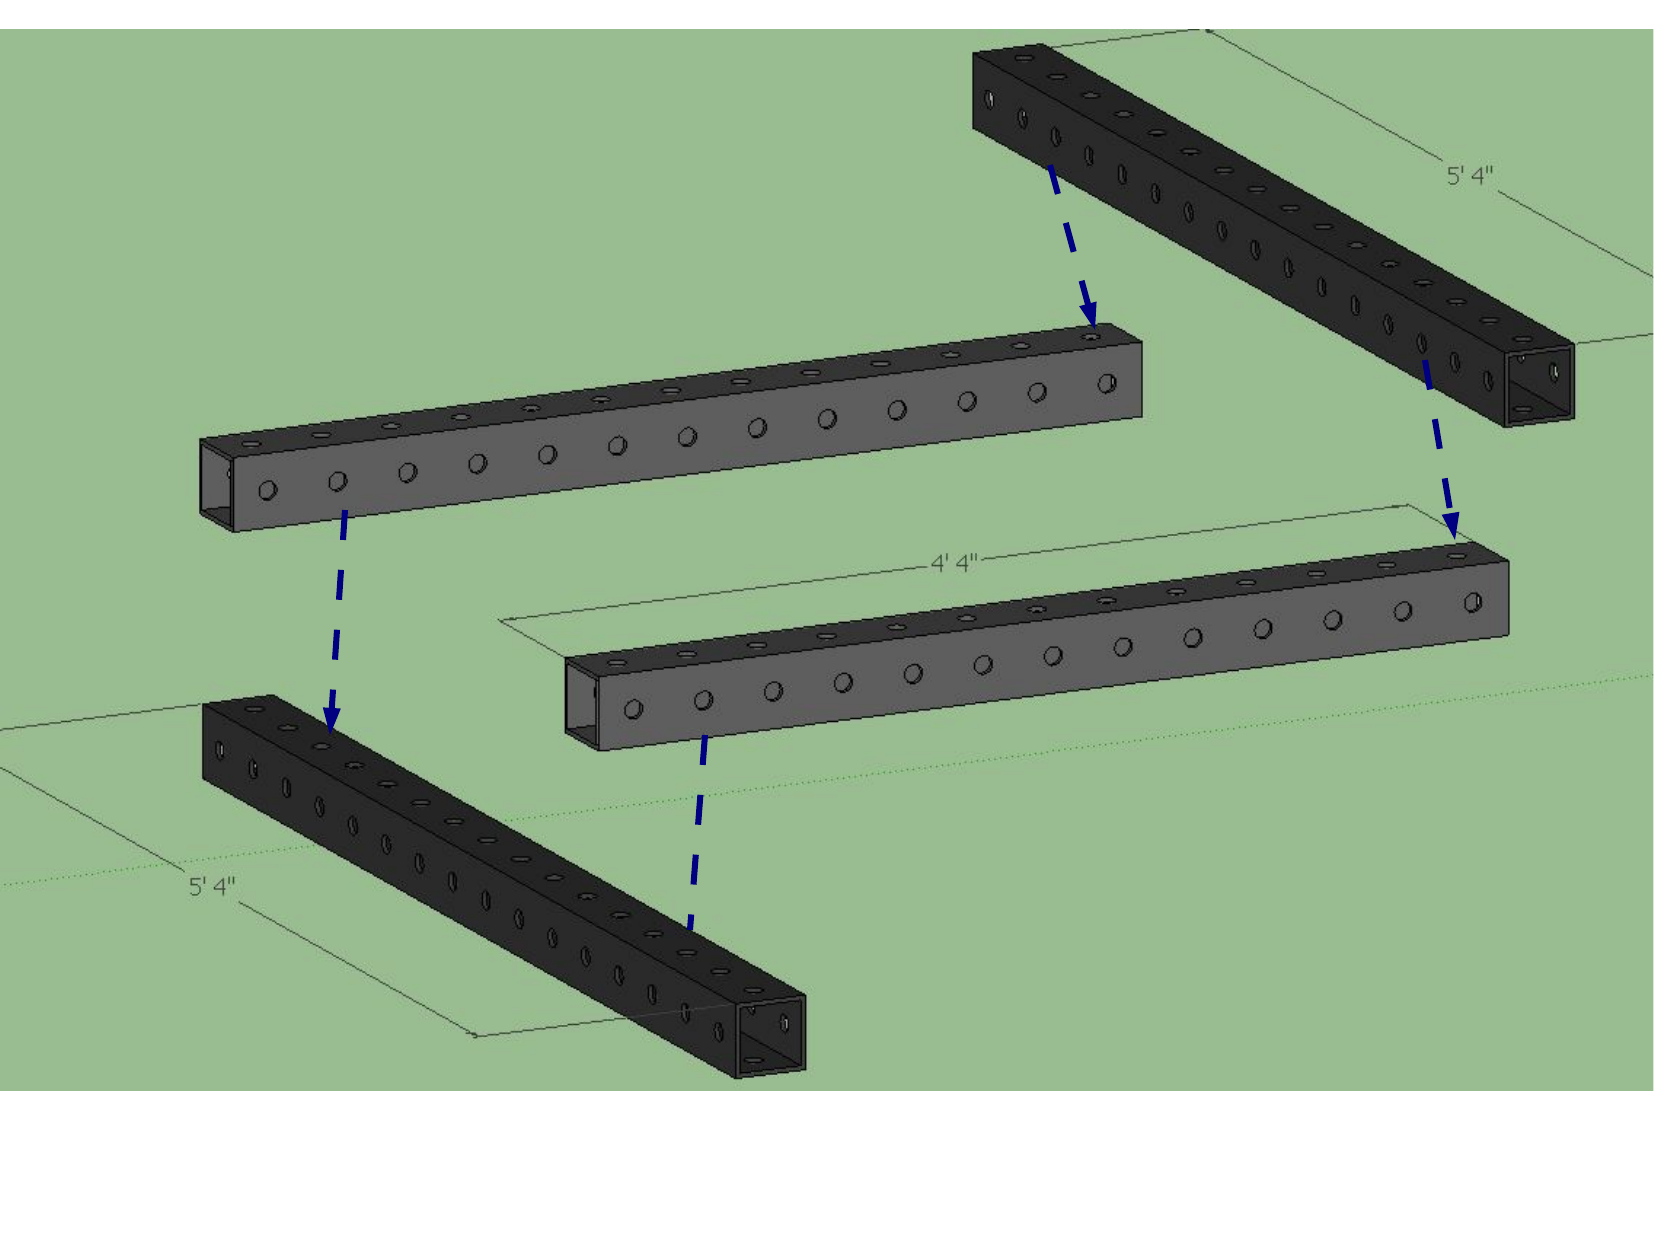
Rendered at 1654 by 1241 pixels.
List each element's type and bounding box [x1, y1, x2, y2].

picture [0, 29, 1654, 1091]
